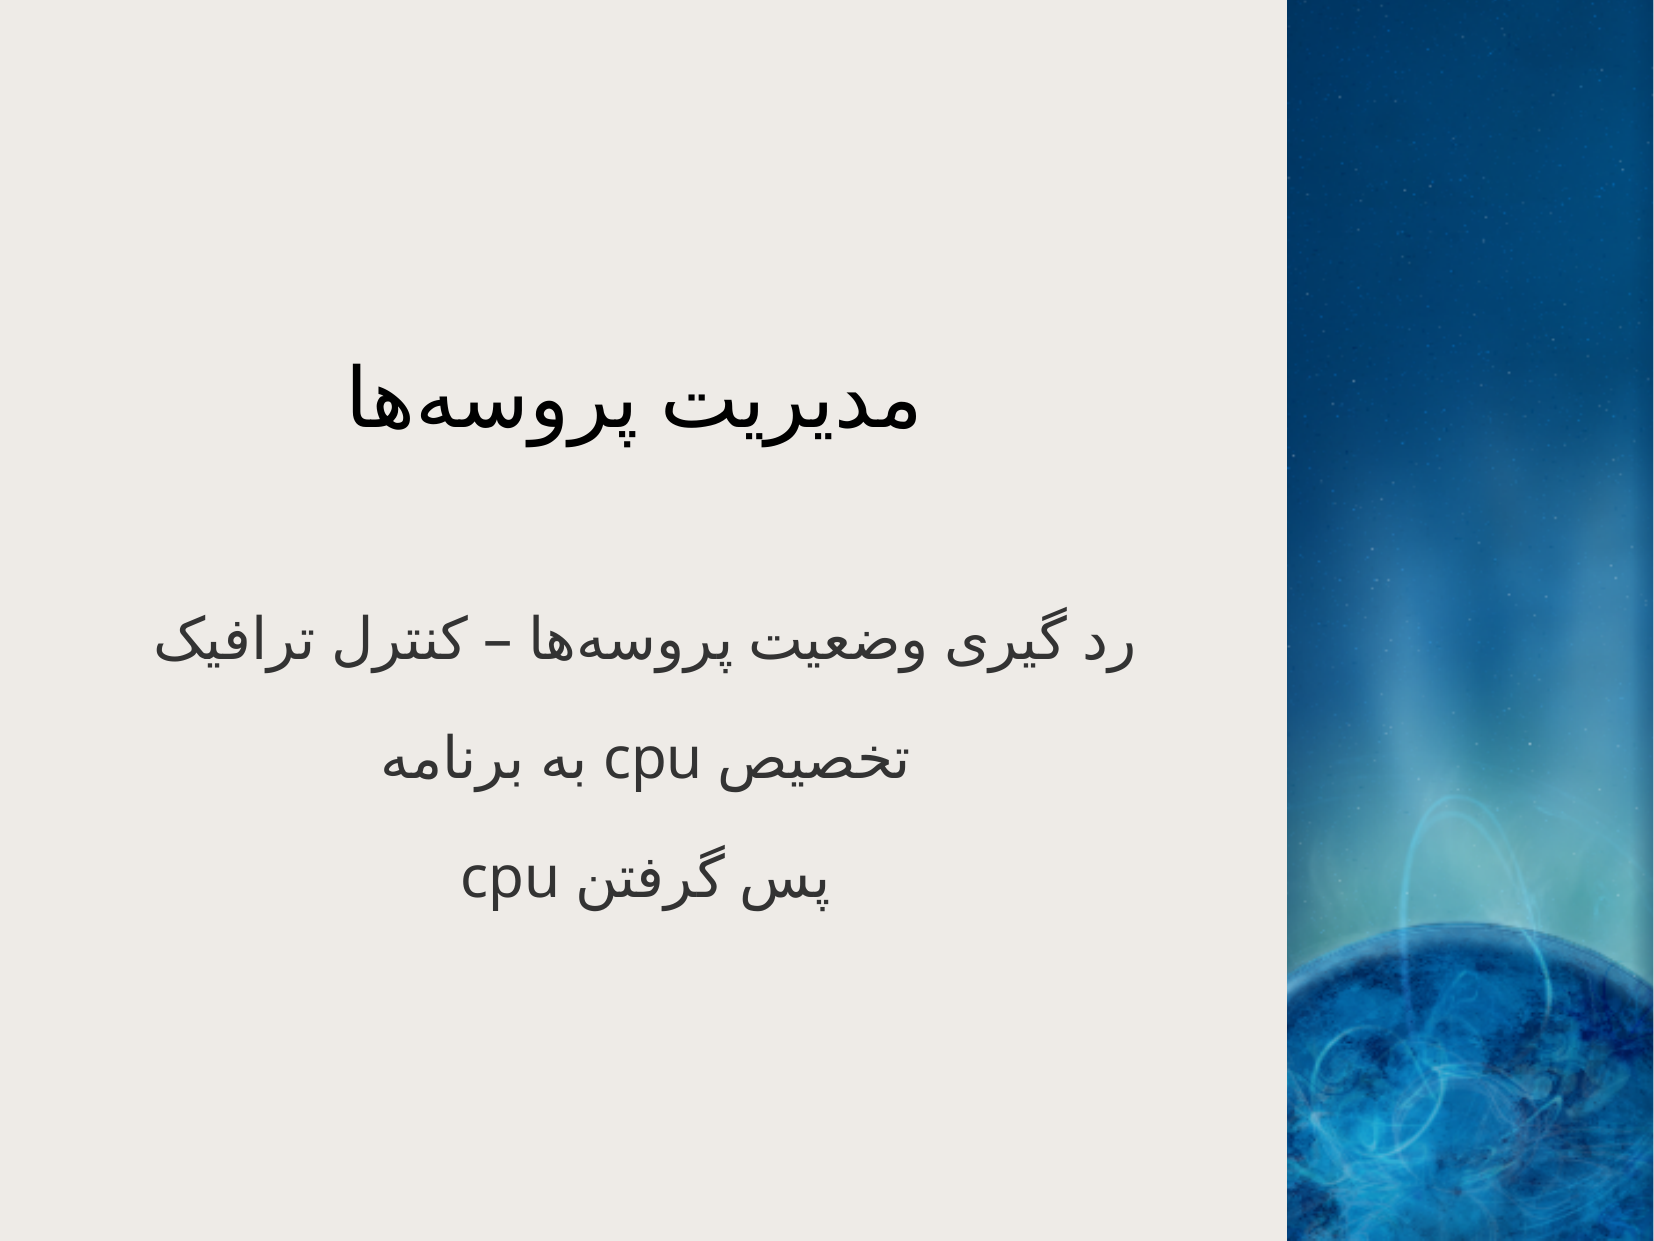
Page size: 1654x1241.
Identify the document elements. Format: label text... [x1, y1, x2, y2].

title رد گیری وضعیت پروسه‌ها – کنترل ترافیک تخصیص cpu به برنامه پس گرفتن cpu [34, 516, 1257, 956]
title مدیریت پروسه‌ها [14, 292, 1255, 500]
picture [0, 0, 1654, 1241]
